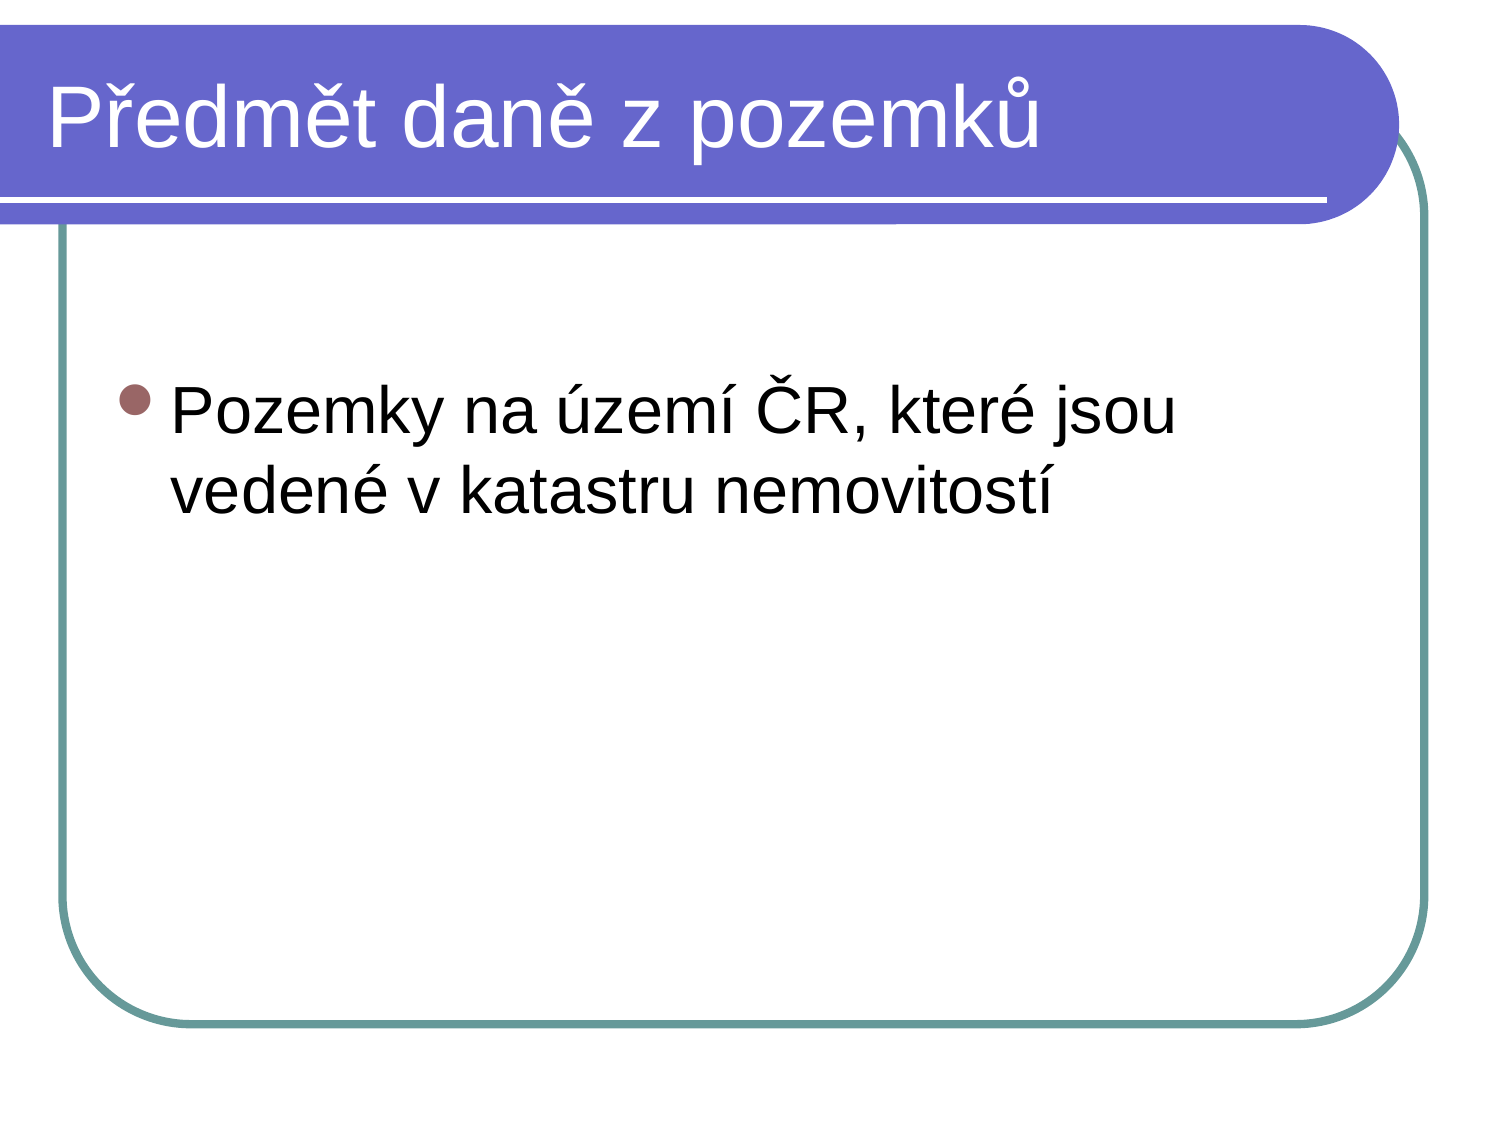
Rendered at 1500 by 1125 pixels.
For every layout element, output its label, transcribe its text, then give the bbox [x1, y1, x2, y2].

list Pozemky na území ČR, které jsou vedené v katastru nemovitostí [99, 262, 1401, 988]
title Předmět daně z pozemků [31, 37, 1347, 188]
